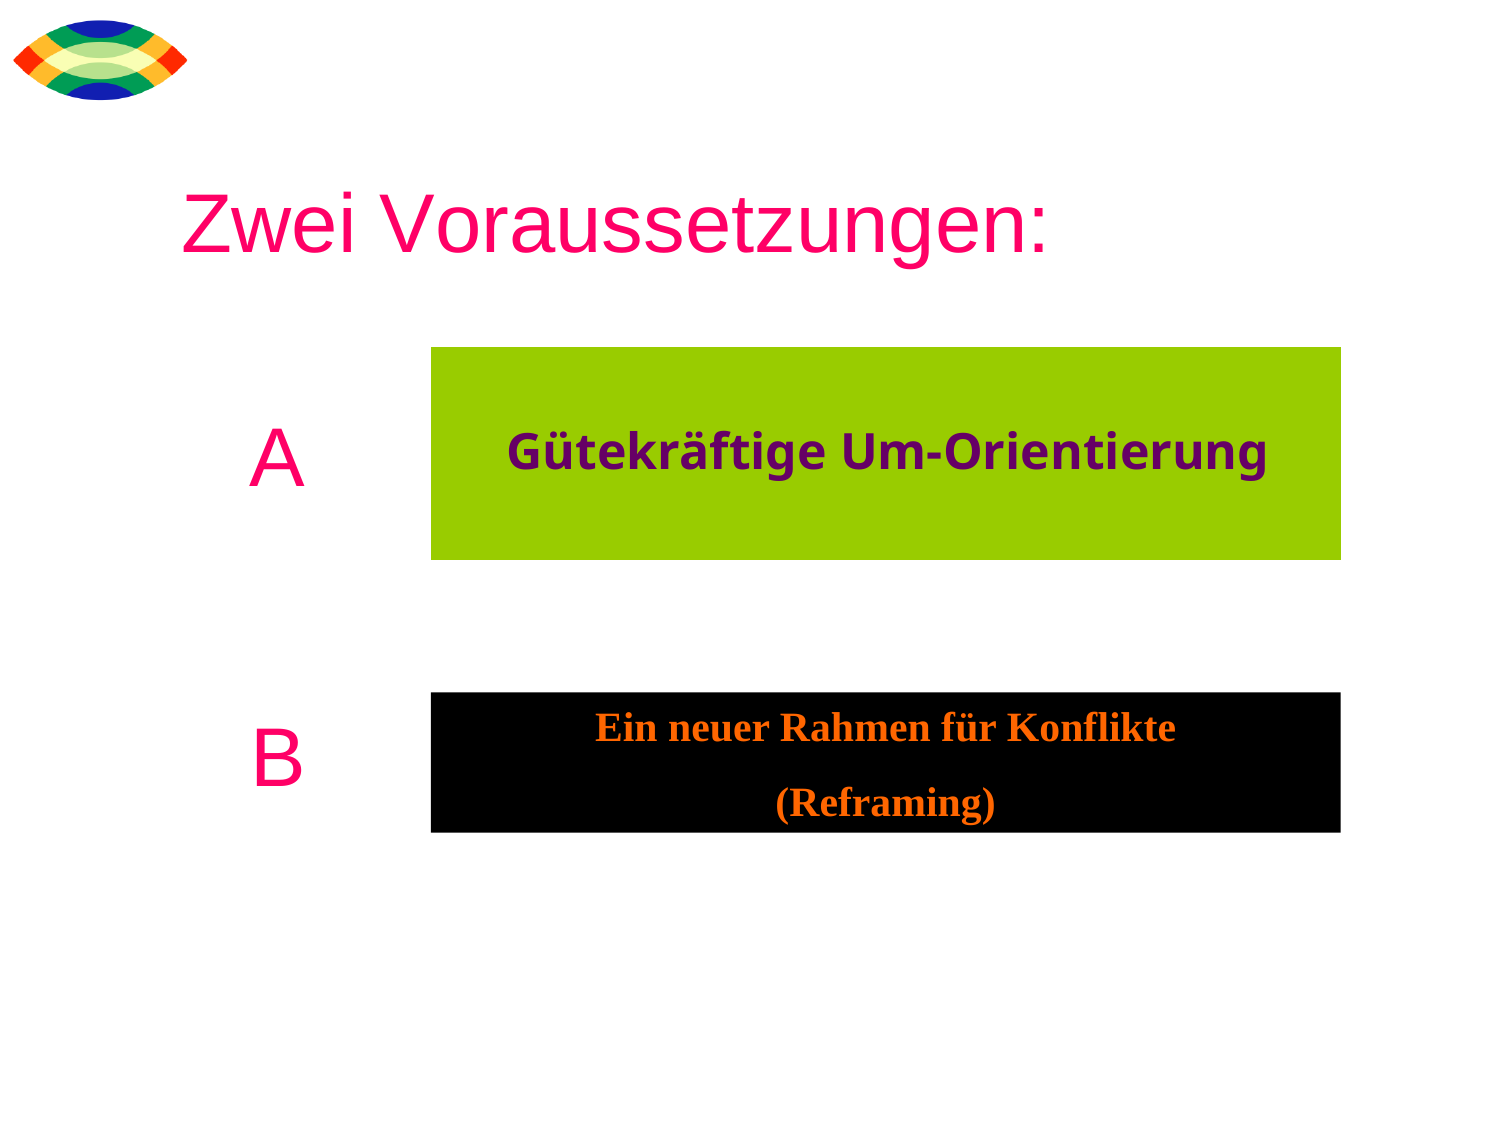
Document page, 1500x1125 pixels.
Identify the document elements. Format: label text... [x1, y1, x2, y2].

text_box [431, 488, 1341, 560]
text_box Gütekräftige Um-Orientierung [423, 338, 1353, 488]
text_box Ein neuer Rahmen für Konflikte (Reframing) [430, 692, 1341, 833]
title Zwei Voraussetzungen: A B [73, 101, 1424, 1071]
picture [5, 7, 195, 113]
